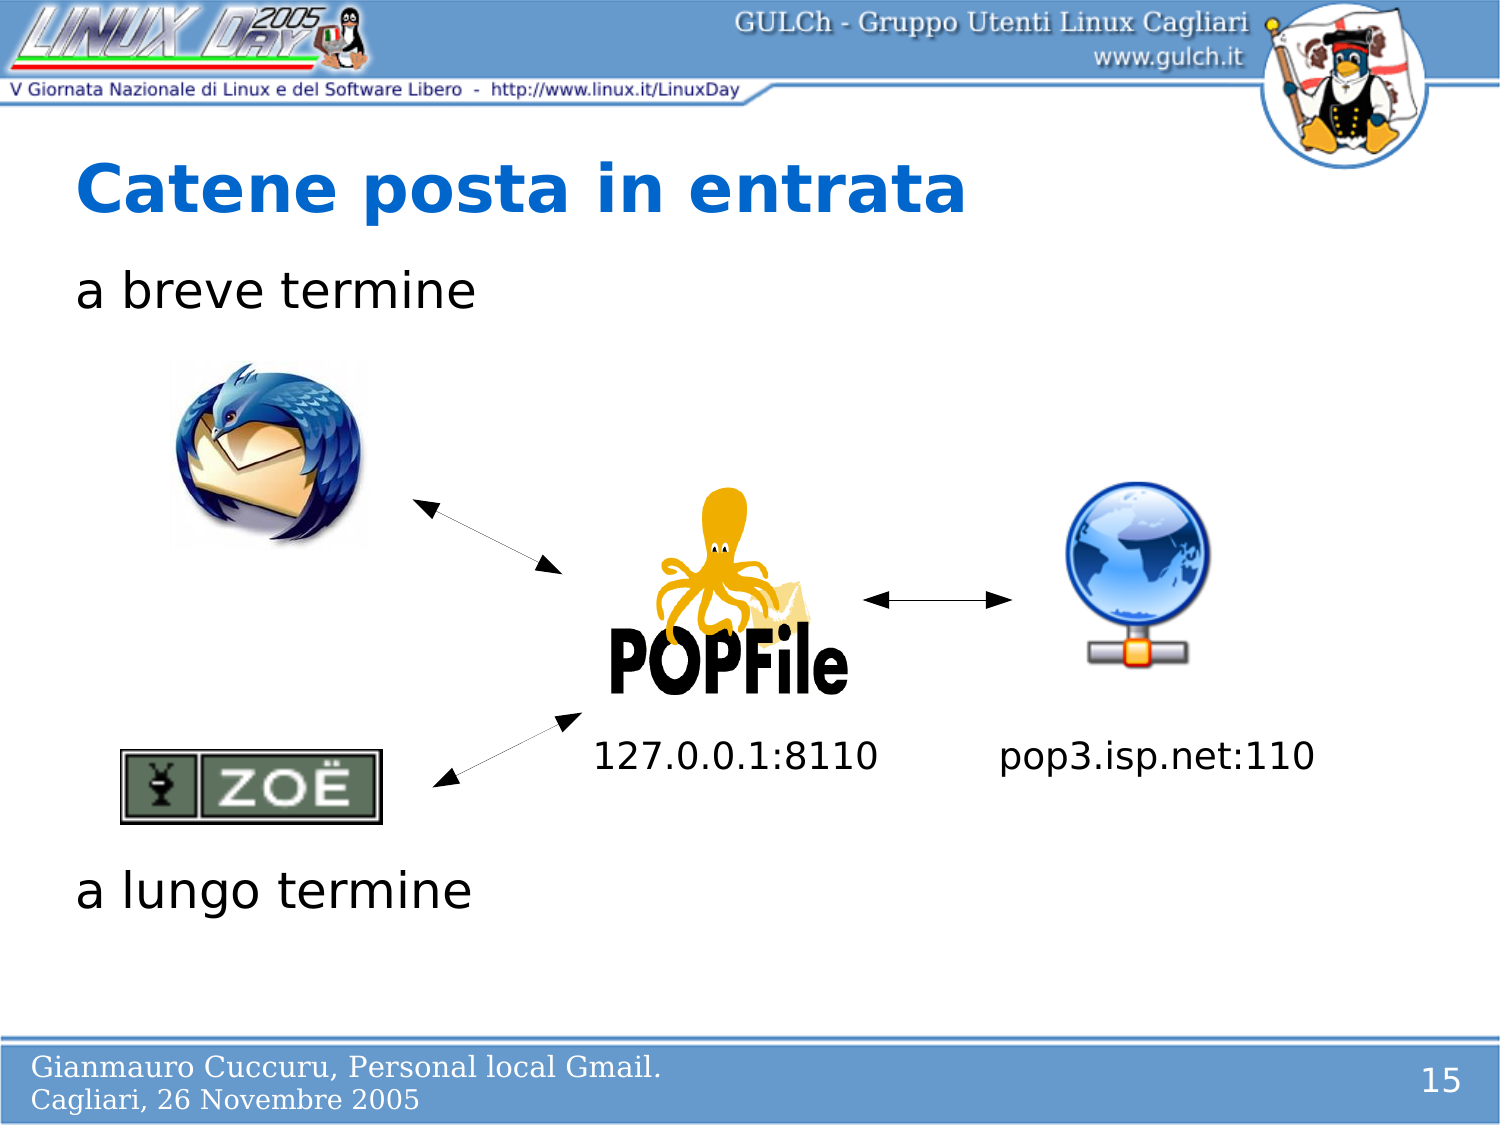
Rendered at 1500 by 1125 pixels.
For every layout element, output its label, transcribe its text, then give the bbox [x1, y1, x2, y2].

text_box Catene posta in entrata [75, 149, 970, 228]
text_box 127.0.0.1:8110 pop3.isp.net:110 [576, 723, 1388, 799]
text_box a lungo termine [75, 862, 1426, 938]
picture [0, 0, 1500, 1125]
text_box a breve termine [75, 262, 1426, 338]
